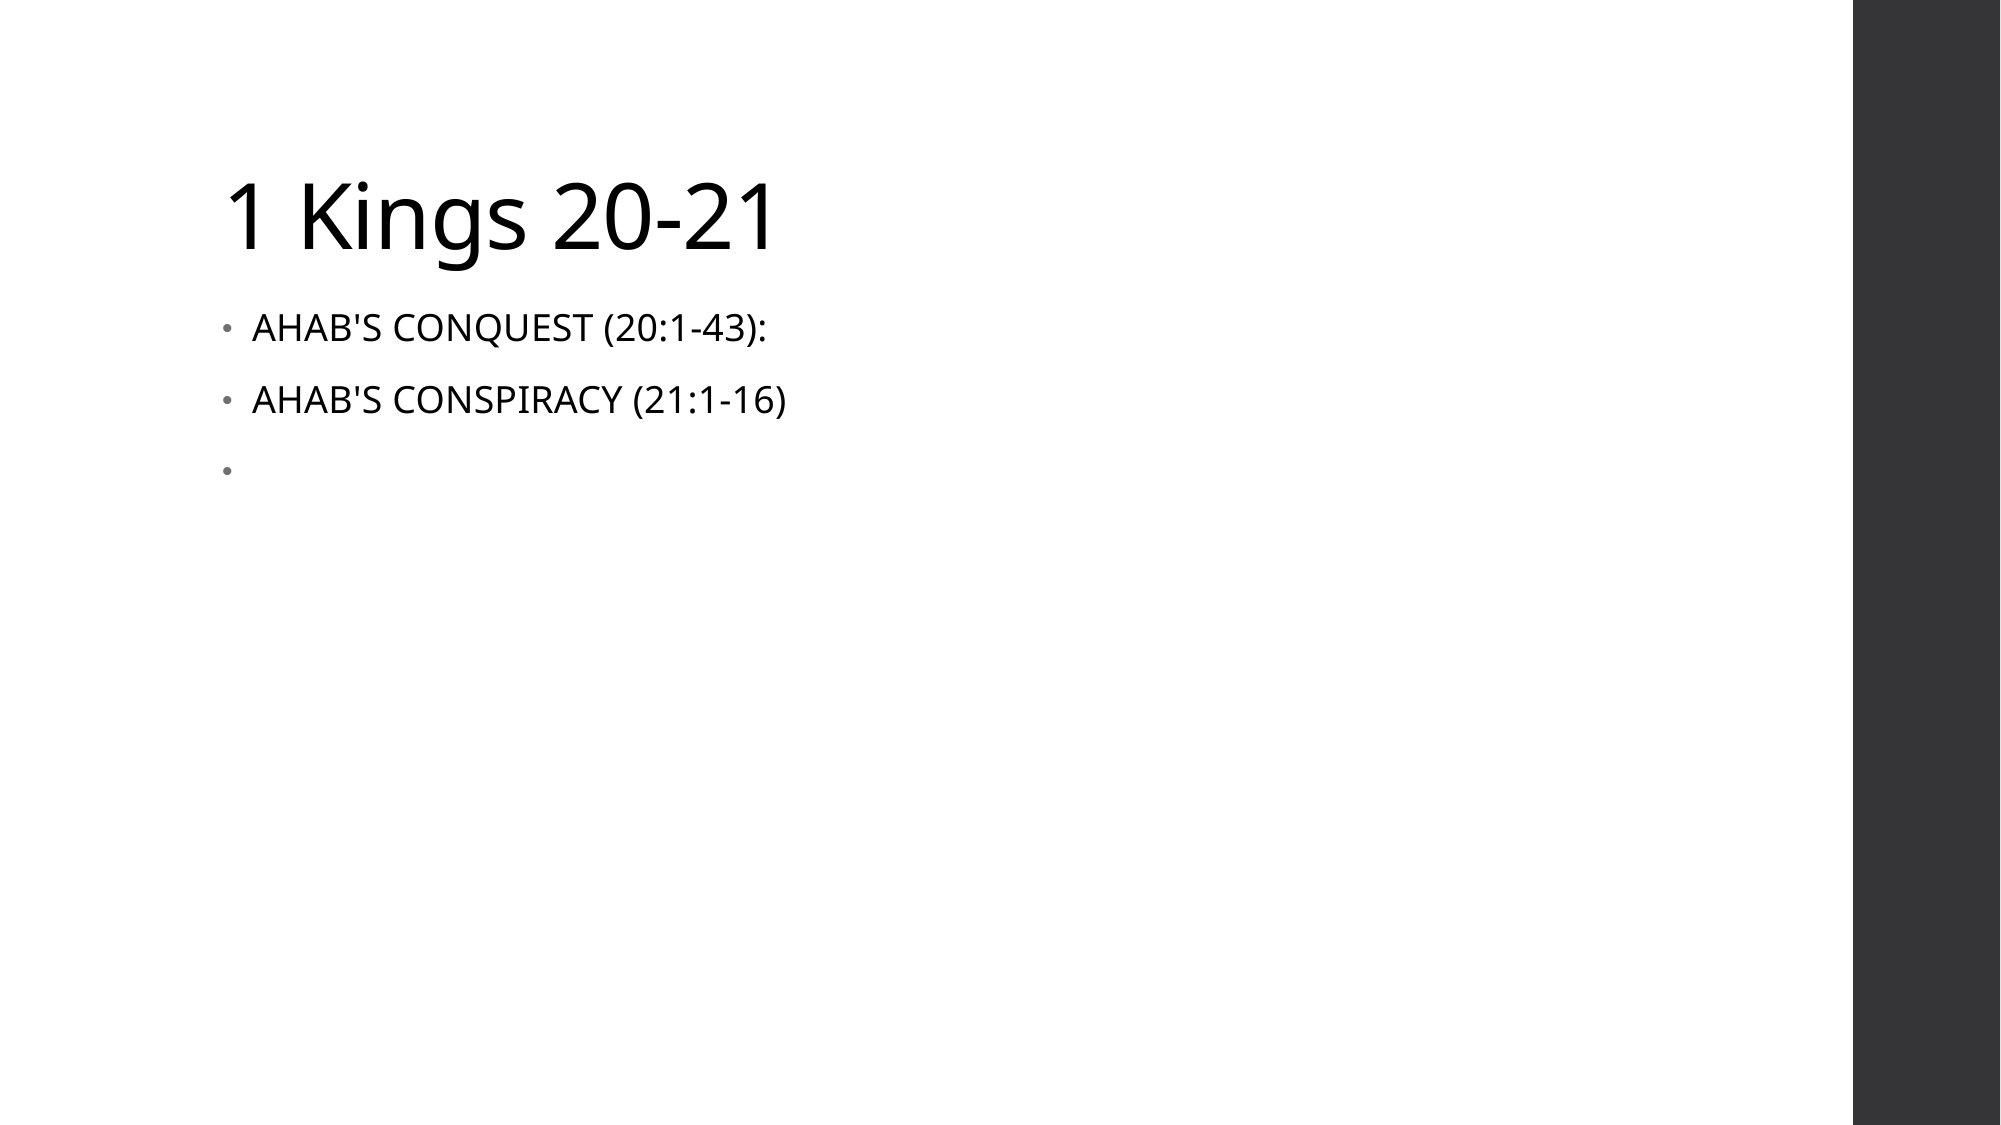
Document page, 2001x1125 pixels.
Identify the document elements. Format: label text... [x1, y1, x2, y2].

list AHAB'S CONQUEST (20:1-43): AHAB'S CONSPIRACY (21:1-16) [206, 299, 1617, 1014]
title 1 Kings 20-21 [206, 60, 1797, 278]
